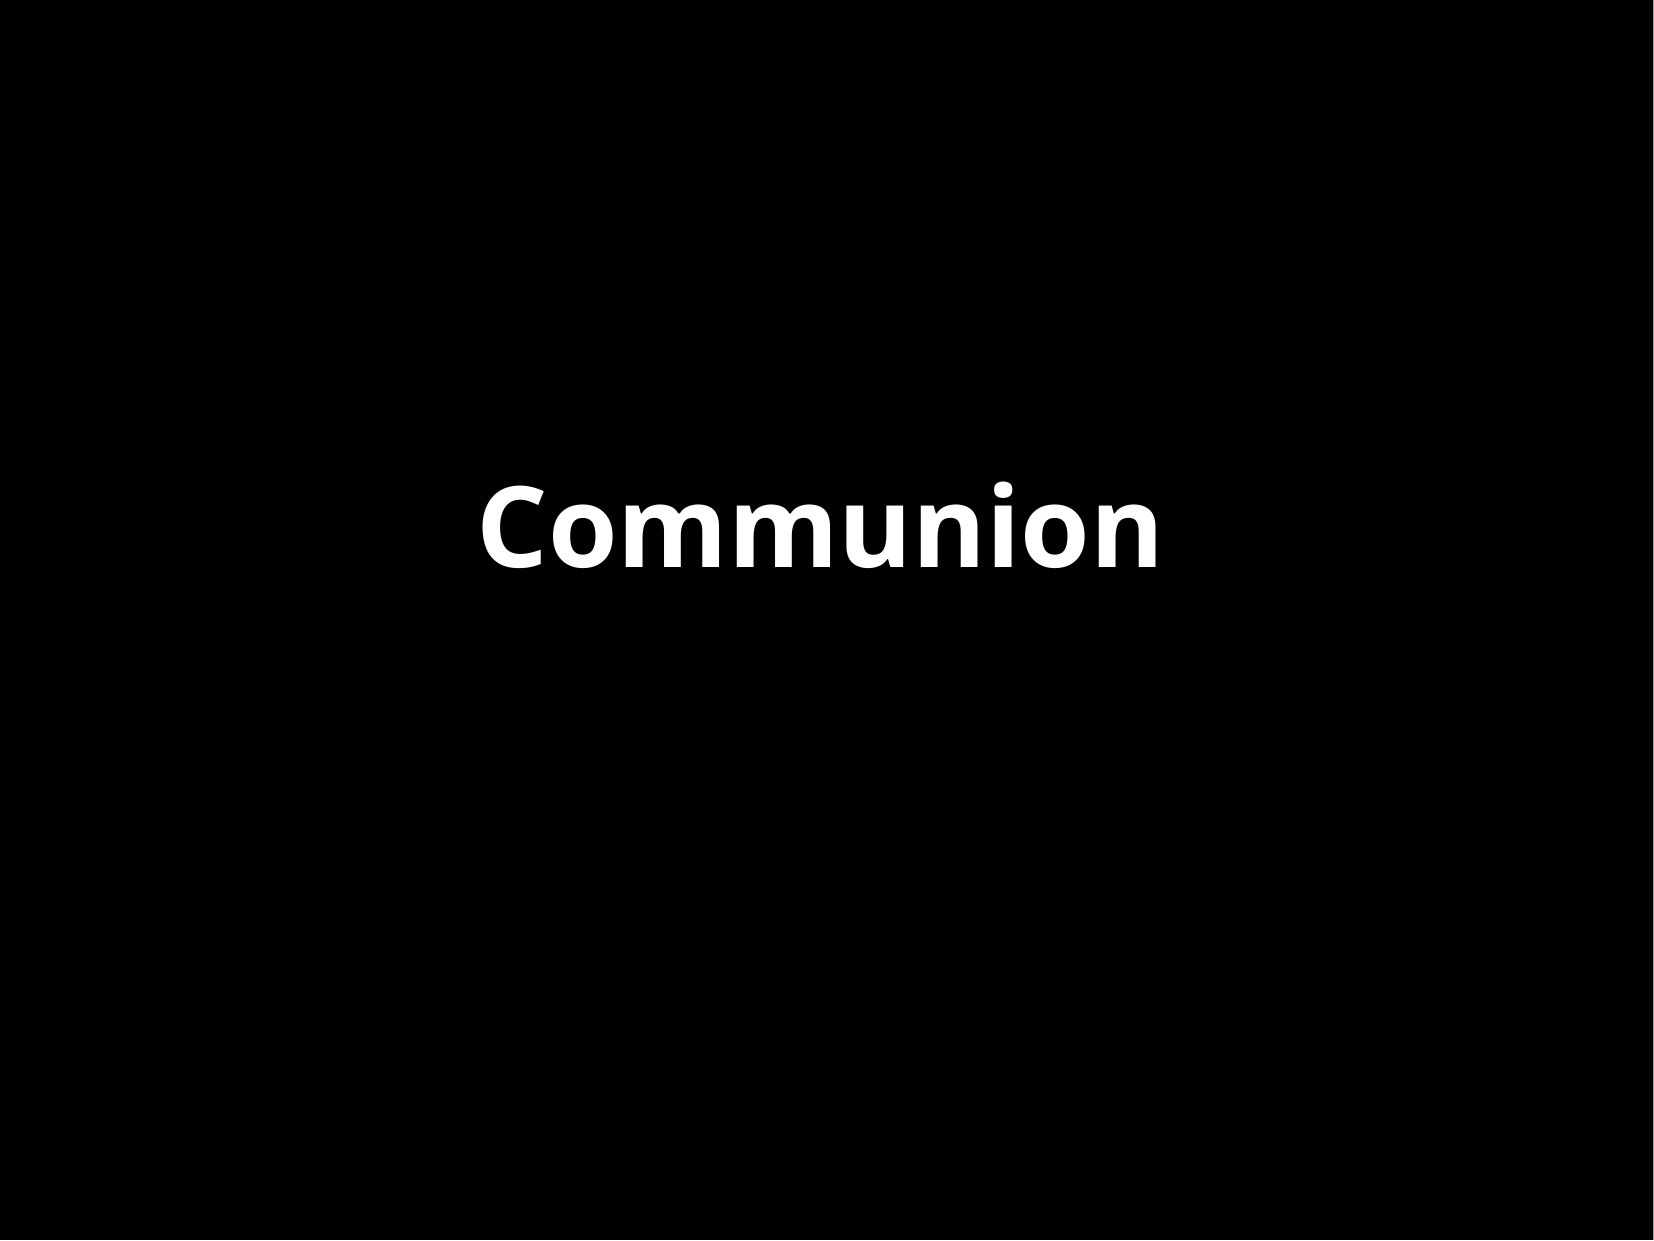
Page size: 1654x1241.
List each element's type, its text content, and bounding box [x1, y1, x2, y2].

subtitle Communion [35, 43, 1607, 1004]
